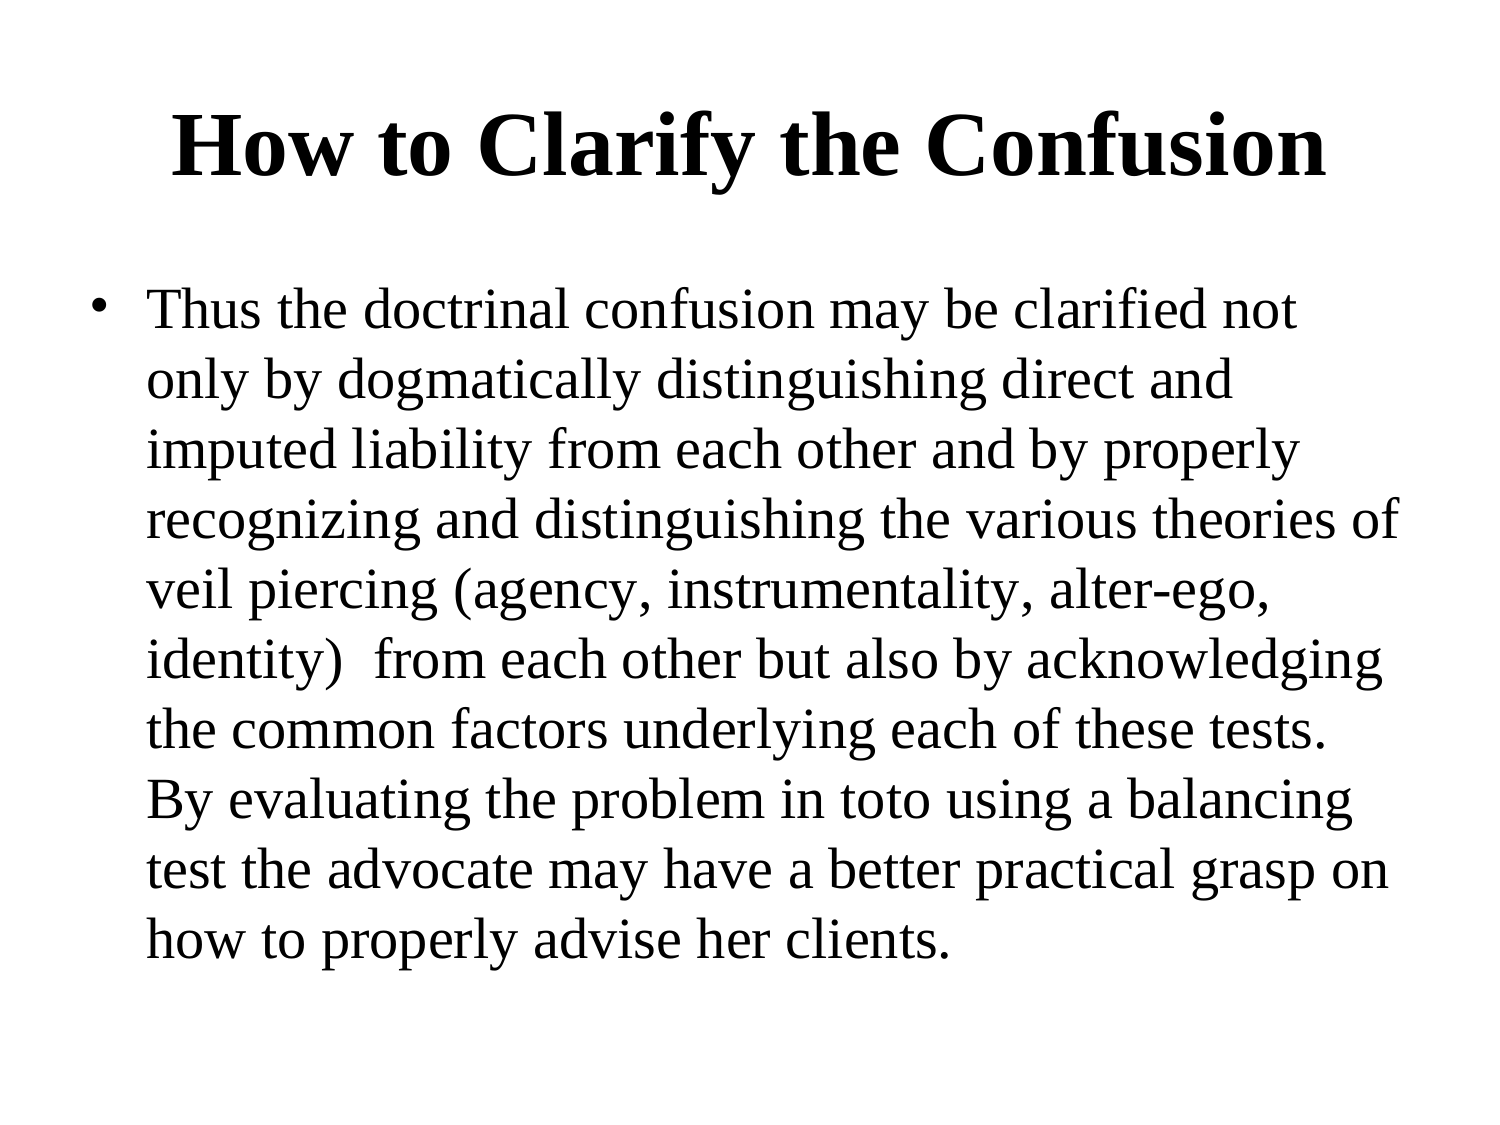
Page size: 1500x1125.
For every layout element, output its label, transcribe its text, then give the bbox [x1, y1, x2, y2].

title How to Clarify the Confusion [75, 45, 1426, 233]
list Thus the doctrinal confusion may be clarified not only by dogmatically distinguishing direct and imputed liability from each other and by properly recognizing and distinguishing the various theories of veil piercing (agency, instrumentality, alter-ego, identity) from each other but also by acknowledging the common factors underlying each of these tests. By evaluating the problem in toto using a balancing test the advocate may have a better practical grasp on how to properly advise her clients. [75, 262, 1426, 1005]
